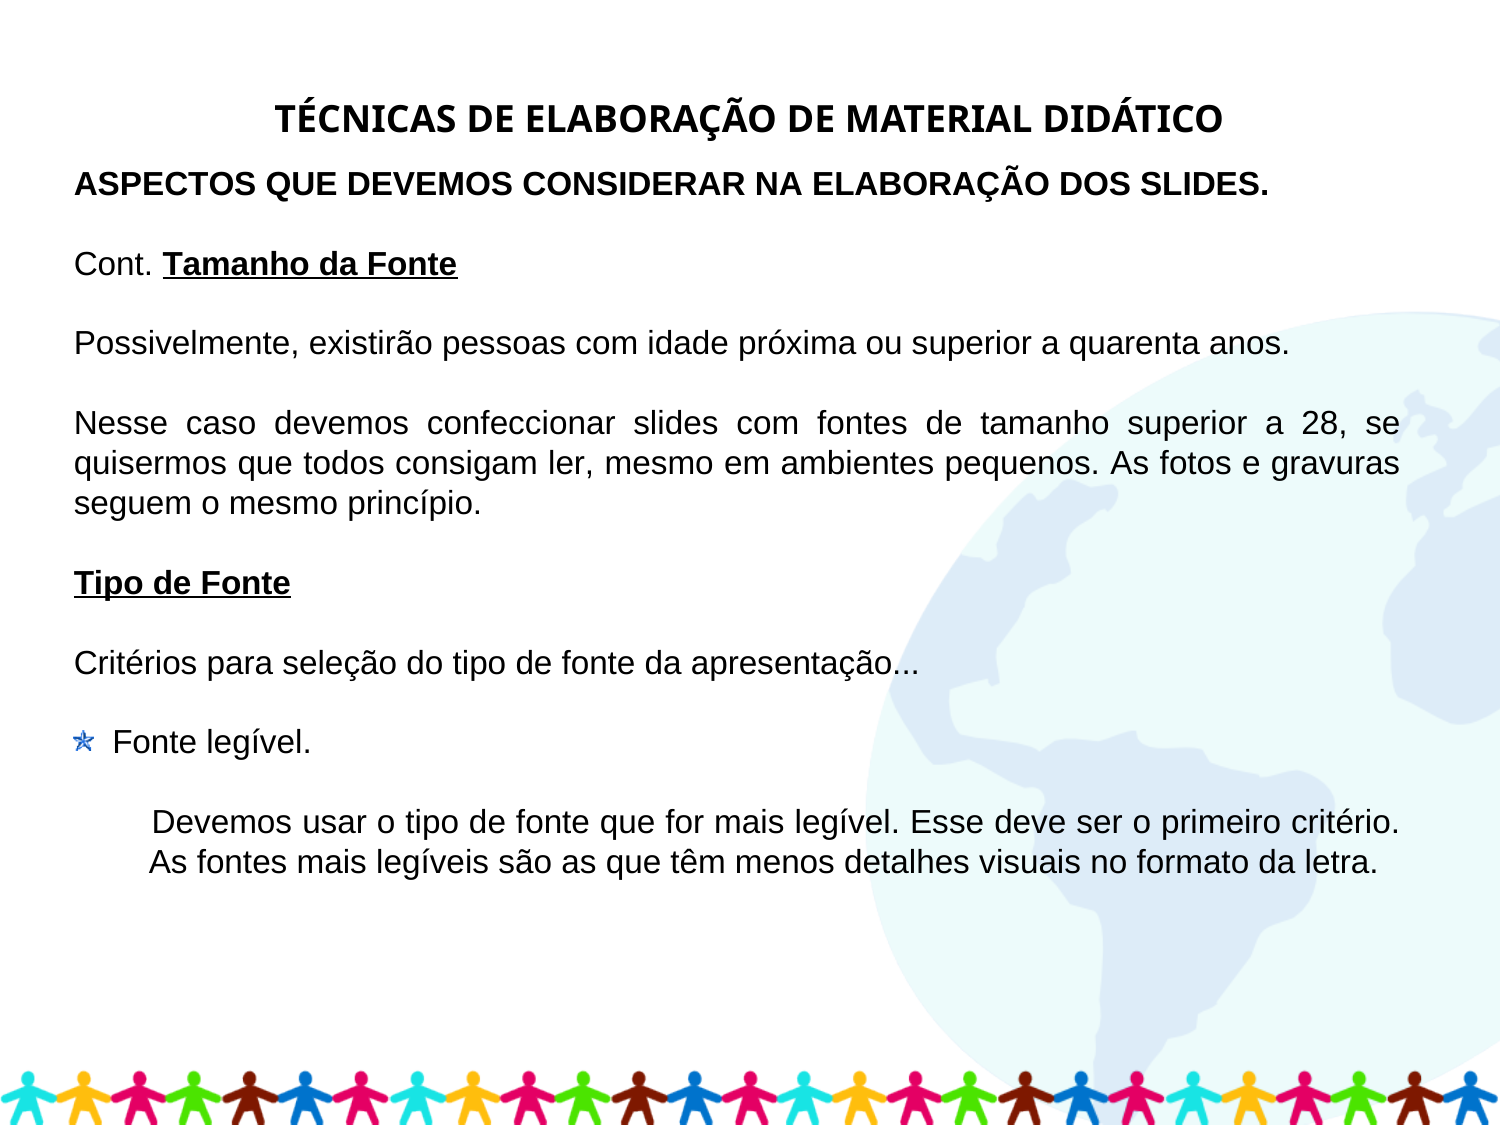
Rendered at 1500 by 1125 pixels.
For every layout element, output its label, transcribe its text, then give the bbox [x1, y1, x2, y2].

title TÉCNICAS DE ELABORAÇÃO DE MATERIAL DIDÁTICO [74, 81, 1425, 156]
text_box ASPECTOS QUE DEVEMOS CONSIDERAR NA ELABORAÇÃO DOS SLIDES. Cont. Tamanho da Fonte Possivelmente, existirão pessoas com idade próxima ou superior a quarenta anos. Nesse caso devemos confeccionar slides com fontes de tamanho superior a 28, se quisermos que todos consigam ler, mesmo em ambientes pequenos. As fotos e gravuras seguem o mesmo princípio. Tipo de Fonte Critérios para seleção do tipo de fonte da apresentação... Fonte legível. Devemos usar o tipo de fonte que for mais legível. Esse deve ser o primeiro critério. As fontes mais legíveis são as que têm menos detalhes visuais no formato da letra. [59, 154, 1418, 1034]
picture [0, 0, 1500, 1125]
